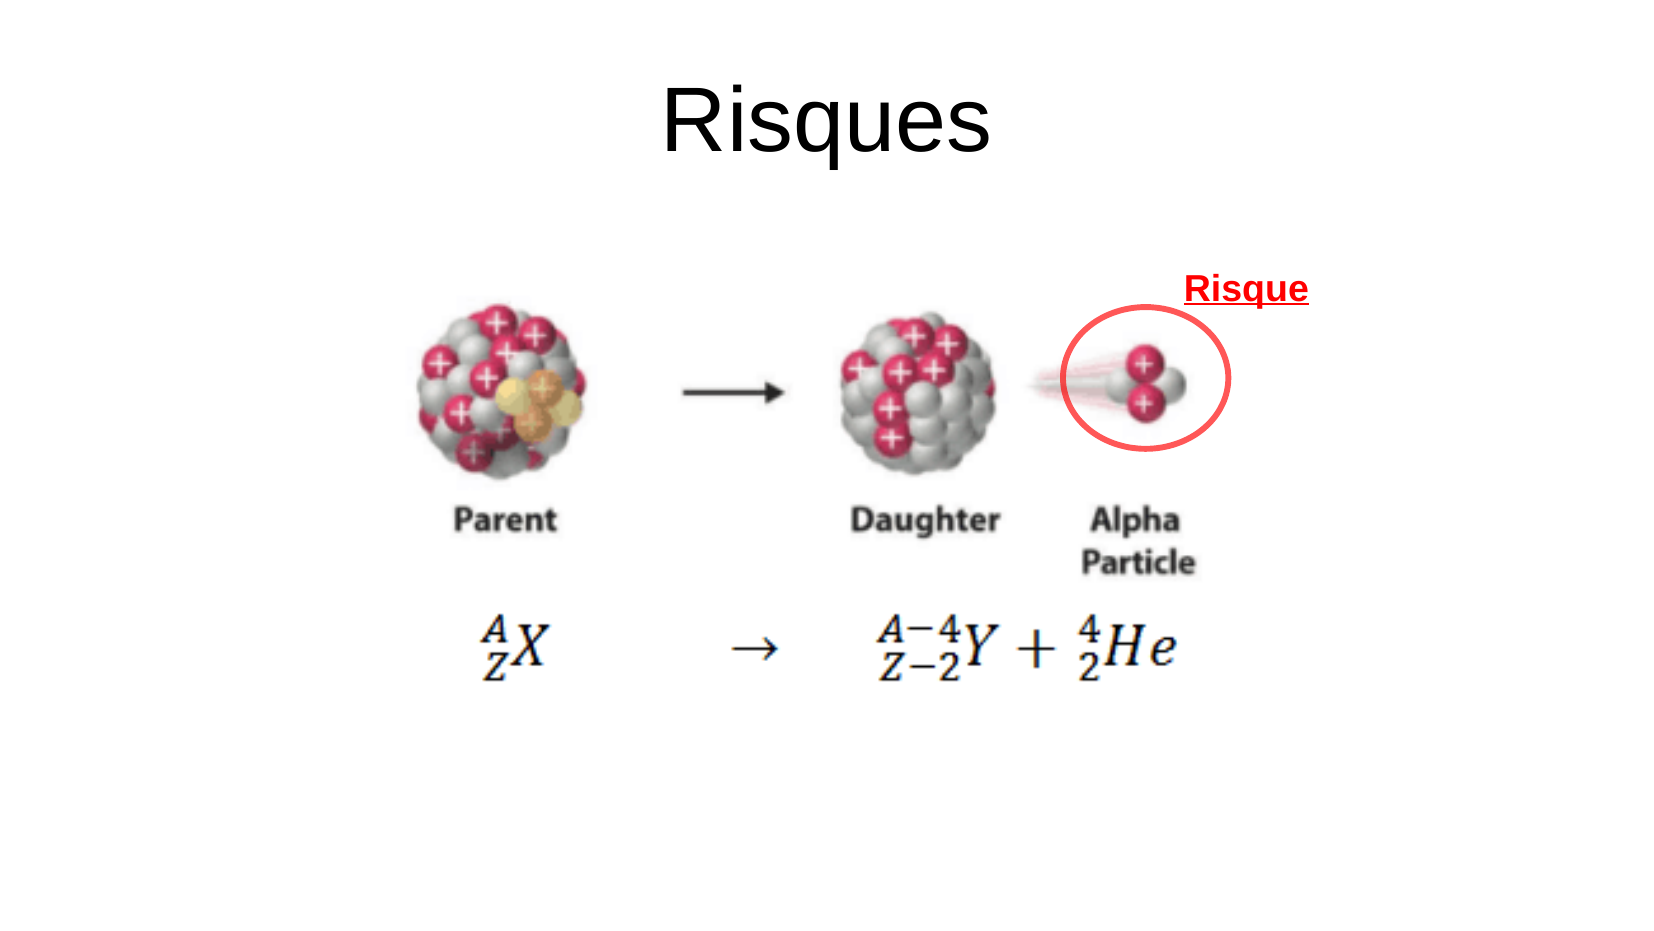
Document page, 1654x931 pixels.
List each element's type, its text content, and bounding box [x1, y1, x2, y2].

text_box Risque [1169, 259, 1324, 317]
picture [1066, 311, 1225, 445]
title Risques [82, 37, 1571, 193]
picture [349, 252, 1276, 745]
